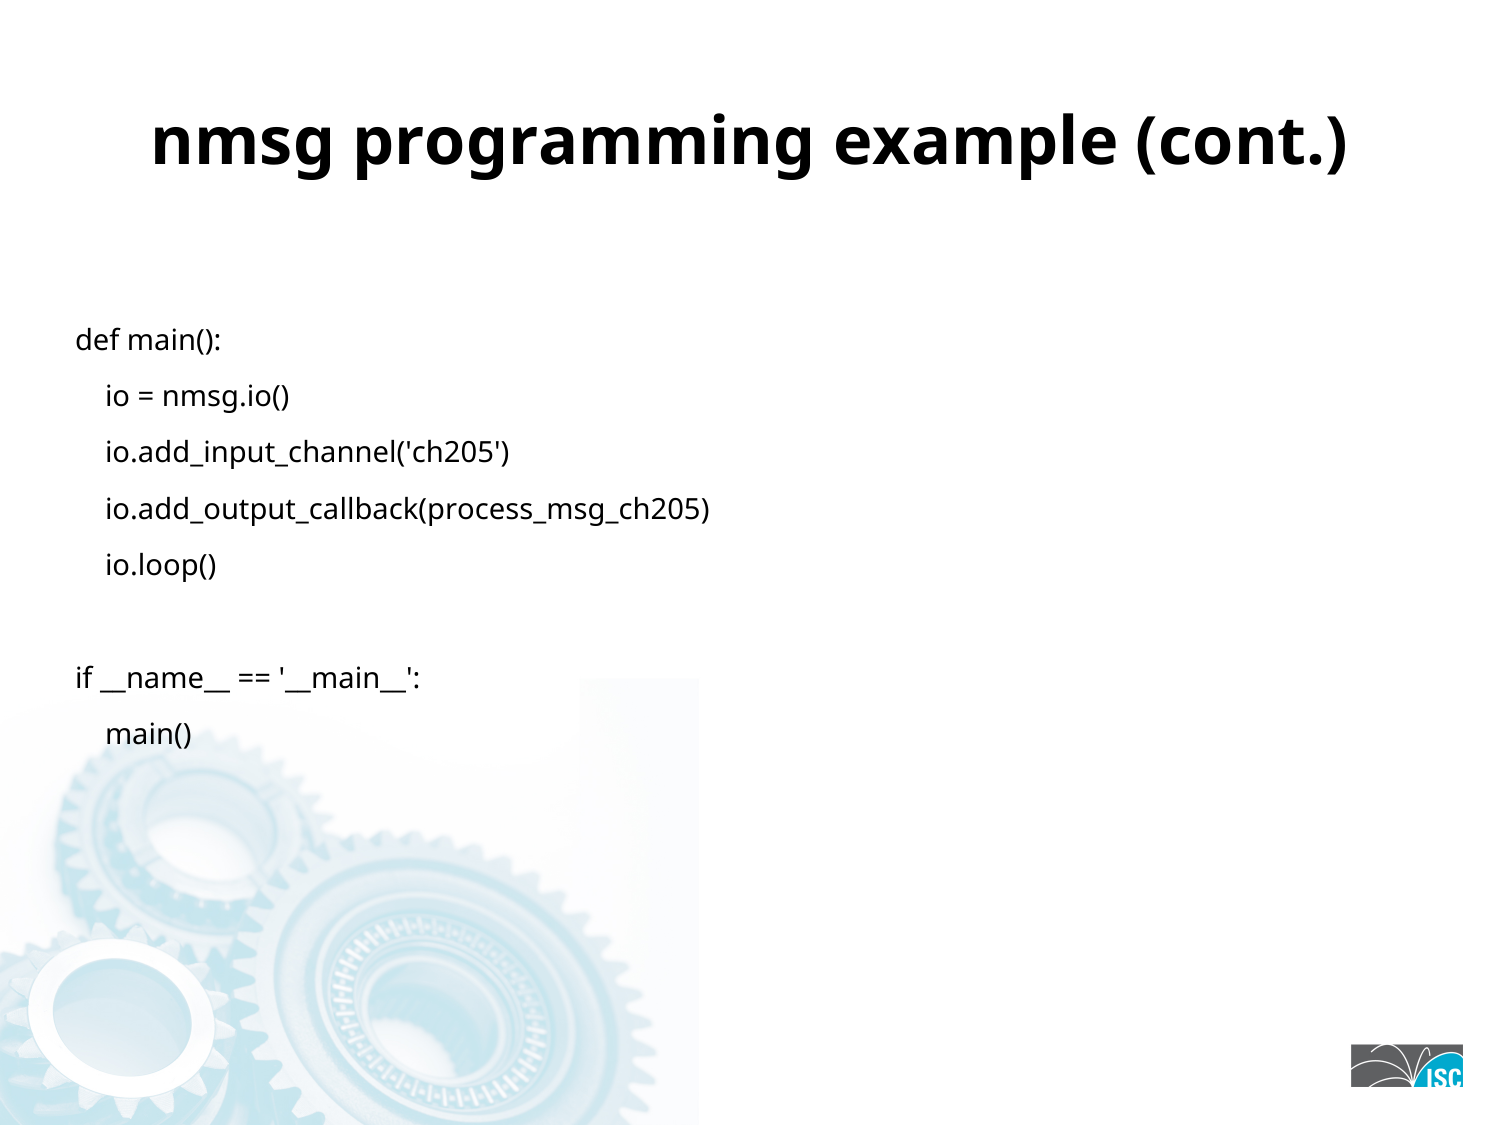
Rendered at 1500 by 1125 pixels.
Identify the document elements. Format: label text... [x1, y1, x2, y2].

picture [0, 0, 1500, 1125]
list def main(): io = nmsg.io() io.add_input_channel('ch205') io.add_output_callback(process_msg_ch205) io.loop() if __name__ == '__main__': main() [75, 262, 1426, 991]
title nmsg programming example (cont.) [75, 38, 1426, 240]
